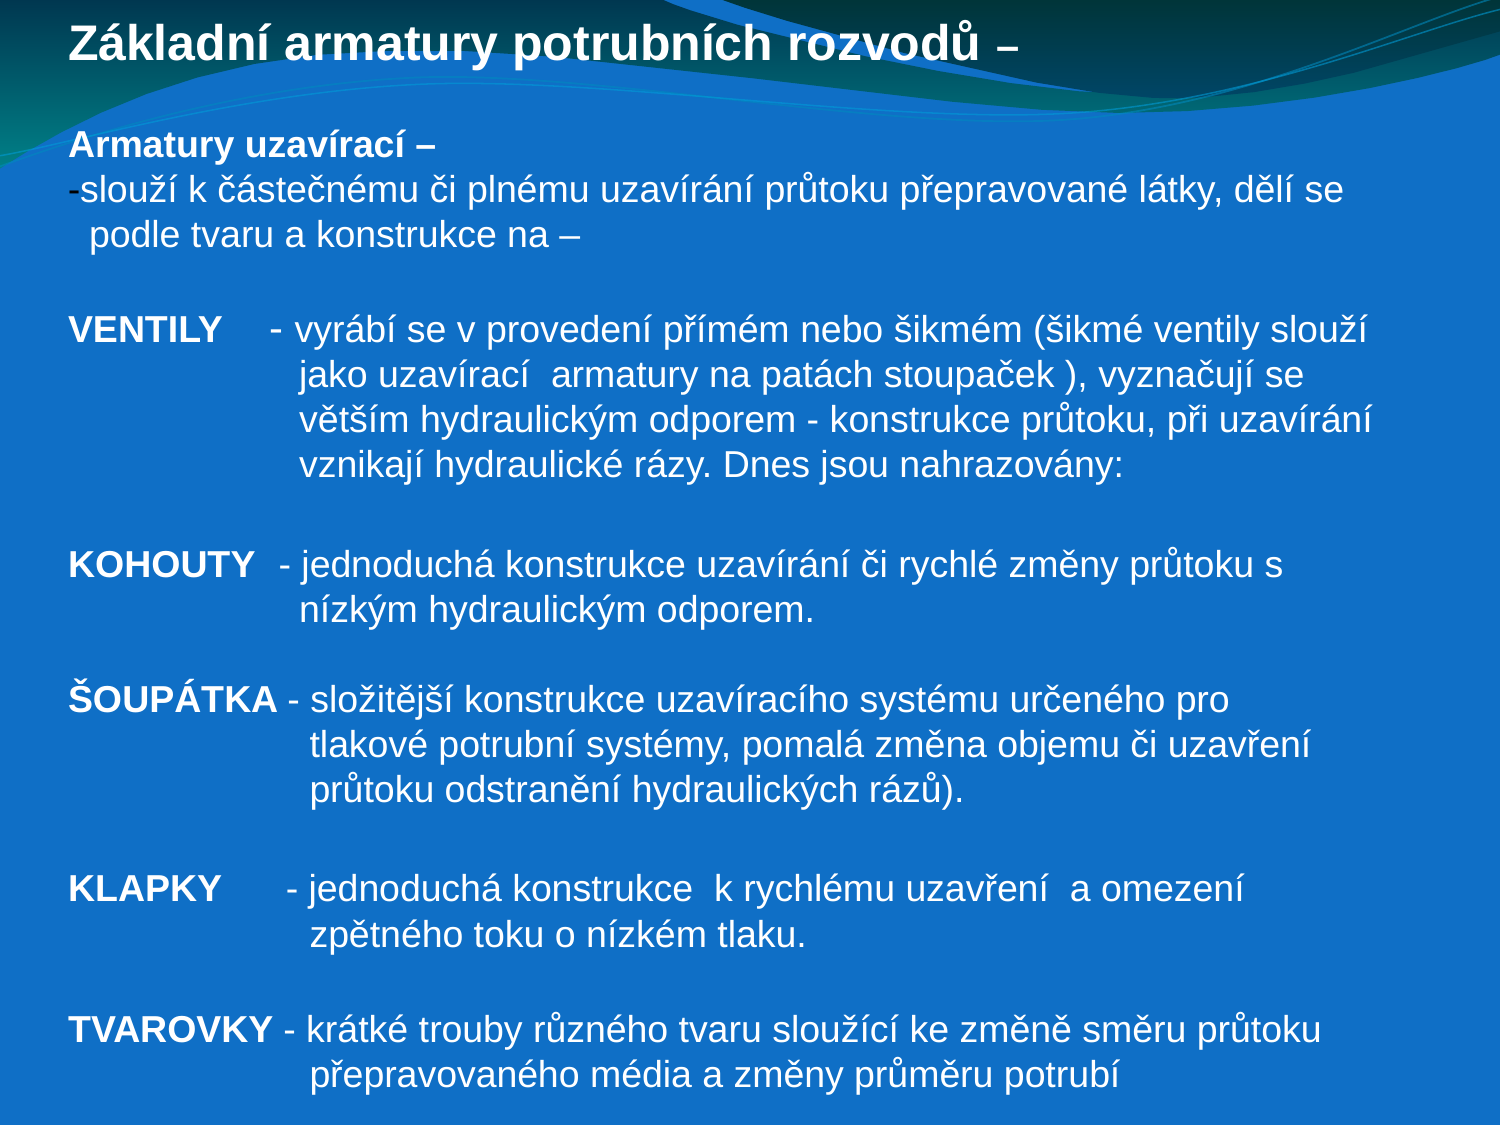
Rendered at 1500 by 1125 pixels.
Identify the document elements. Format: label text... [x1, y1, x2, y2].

text_box Základní armatury potrubních rozvodů – Armatury uzavírací – slouží k částečnému či plnému uzavírání průtoku přepravované látky, dělí se podle tvaru a konstrukce na – VENTILY - vyrábí se v provedení přímém nebo šikmém (šikmé ventily slouží jako uzavírací armatury na patách stoupaček ), vyznačují se větším hydraulickým odporem - konstrukce průtoku, při uzavírání vznikají hydraulické rázy. Dnes jsou nahrazovány: KOHOUTY - jednoduchá konstrukce uzavírání či rychlé změny průtoku s nízkým hydraulickým odporem. ŠOUPÁTKA - složitější konstrukce uzavíracího systému určeného pro tlakové potrubní systémy, pomalá změna objemu či uzavření průtoku odstranění hydraulických rázů). KLAPKY - jednoduchá konstrukce k rychlému uzavření a omezení zpětného toku o nízkém tlaku. TVAROVKY - krátké trouby různého tvaru sloužící ke změně směru průtoku přepravovaného média a změny průměru potrubí [53, 3, 1447, 1103]
